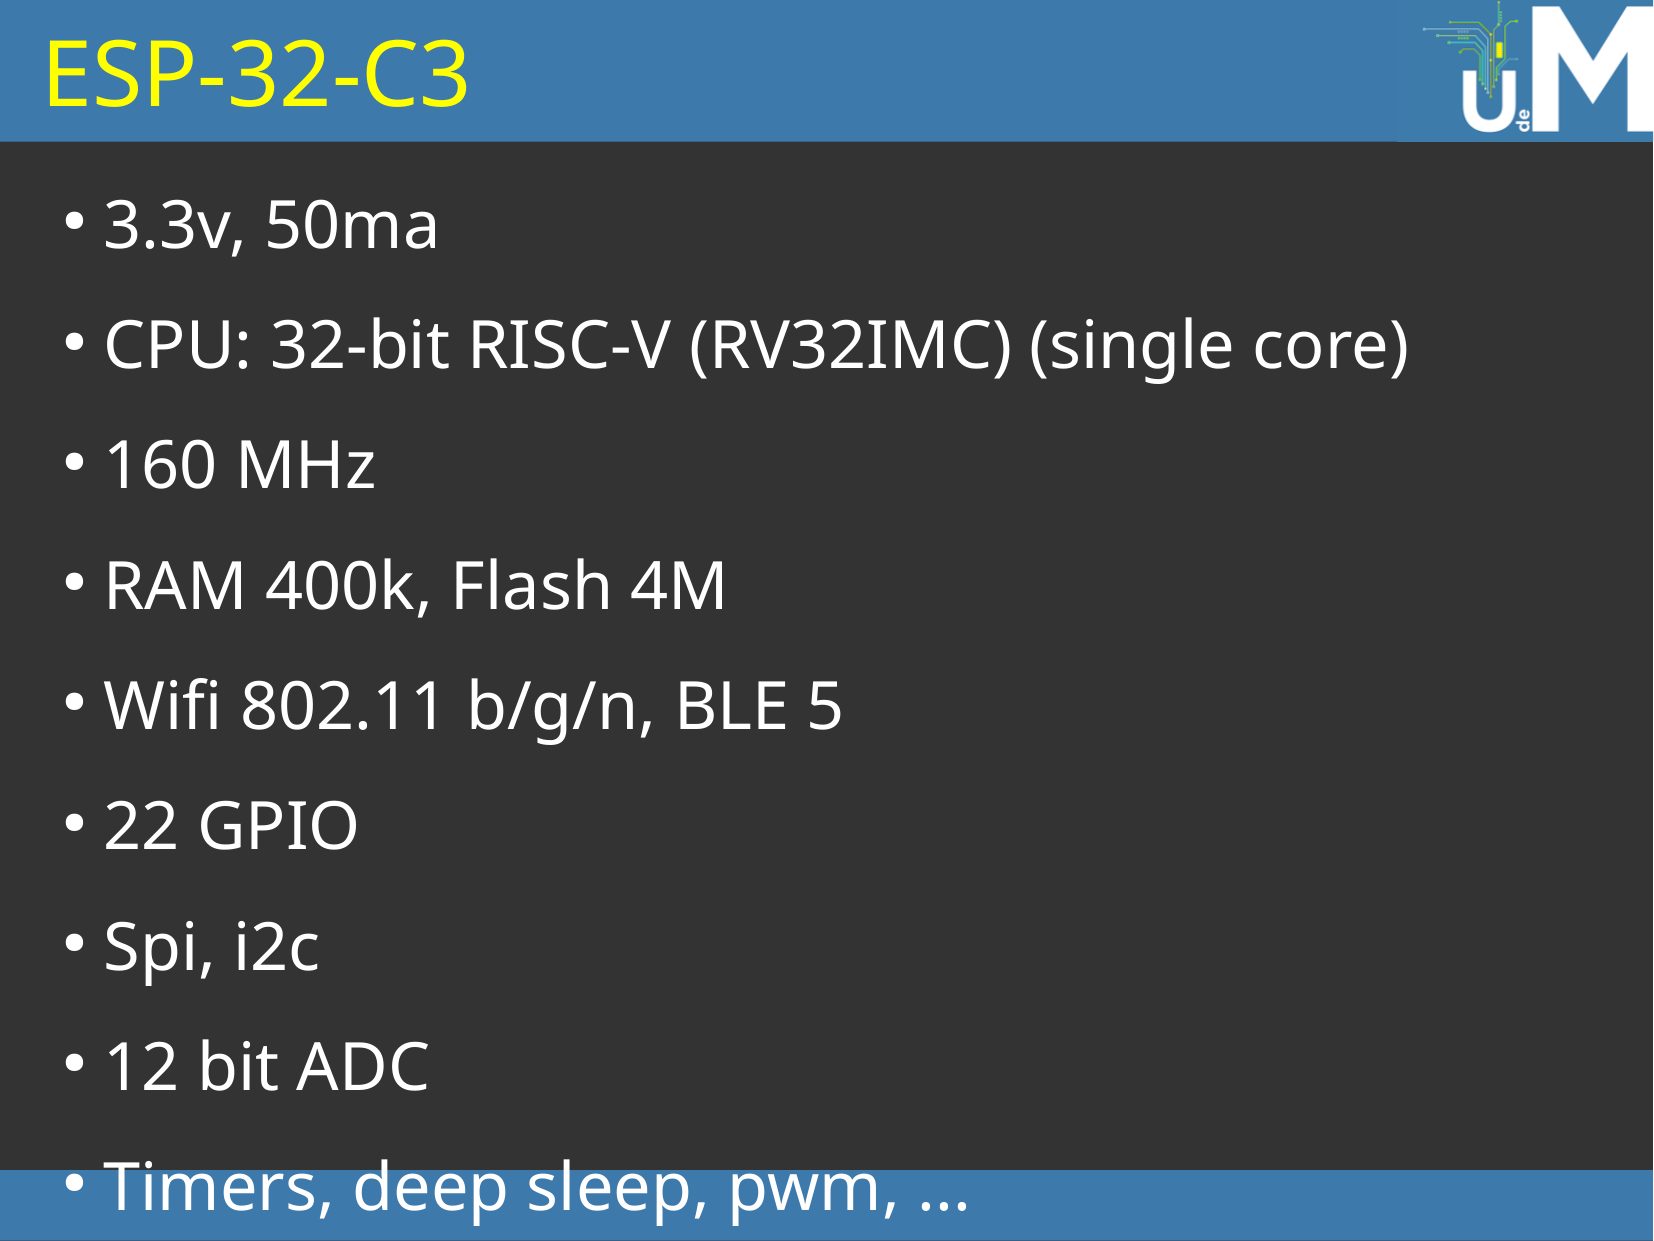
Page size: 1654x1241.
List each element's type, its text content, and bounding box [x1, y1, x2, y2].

list 3.3v, 50ma CPU: 32-bit RISC-V (RV32IMC) (single core) 160 MHz RAM 400k, Flash 4M Wifi 802.11 b/g/n, BLE 5 22 GPIO Spi, i2c 12 bit ADC Timers, deep sleep, pwm, ... [45, 177, 1606, 1141]
title ESP-32-C3 [41, 11, 1411, 130]
picture [1397, 0, 1654, 142]
